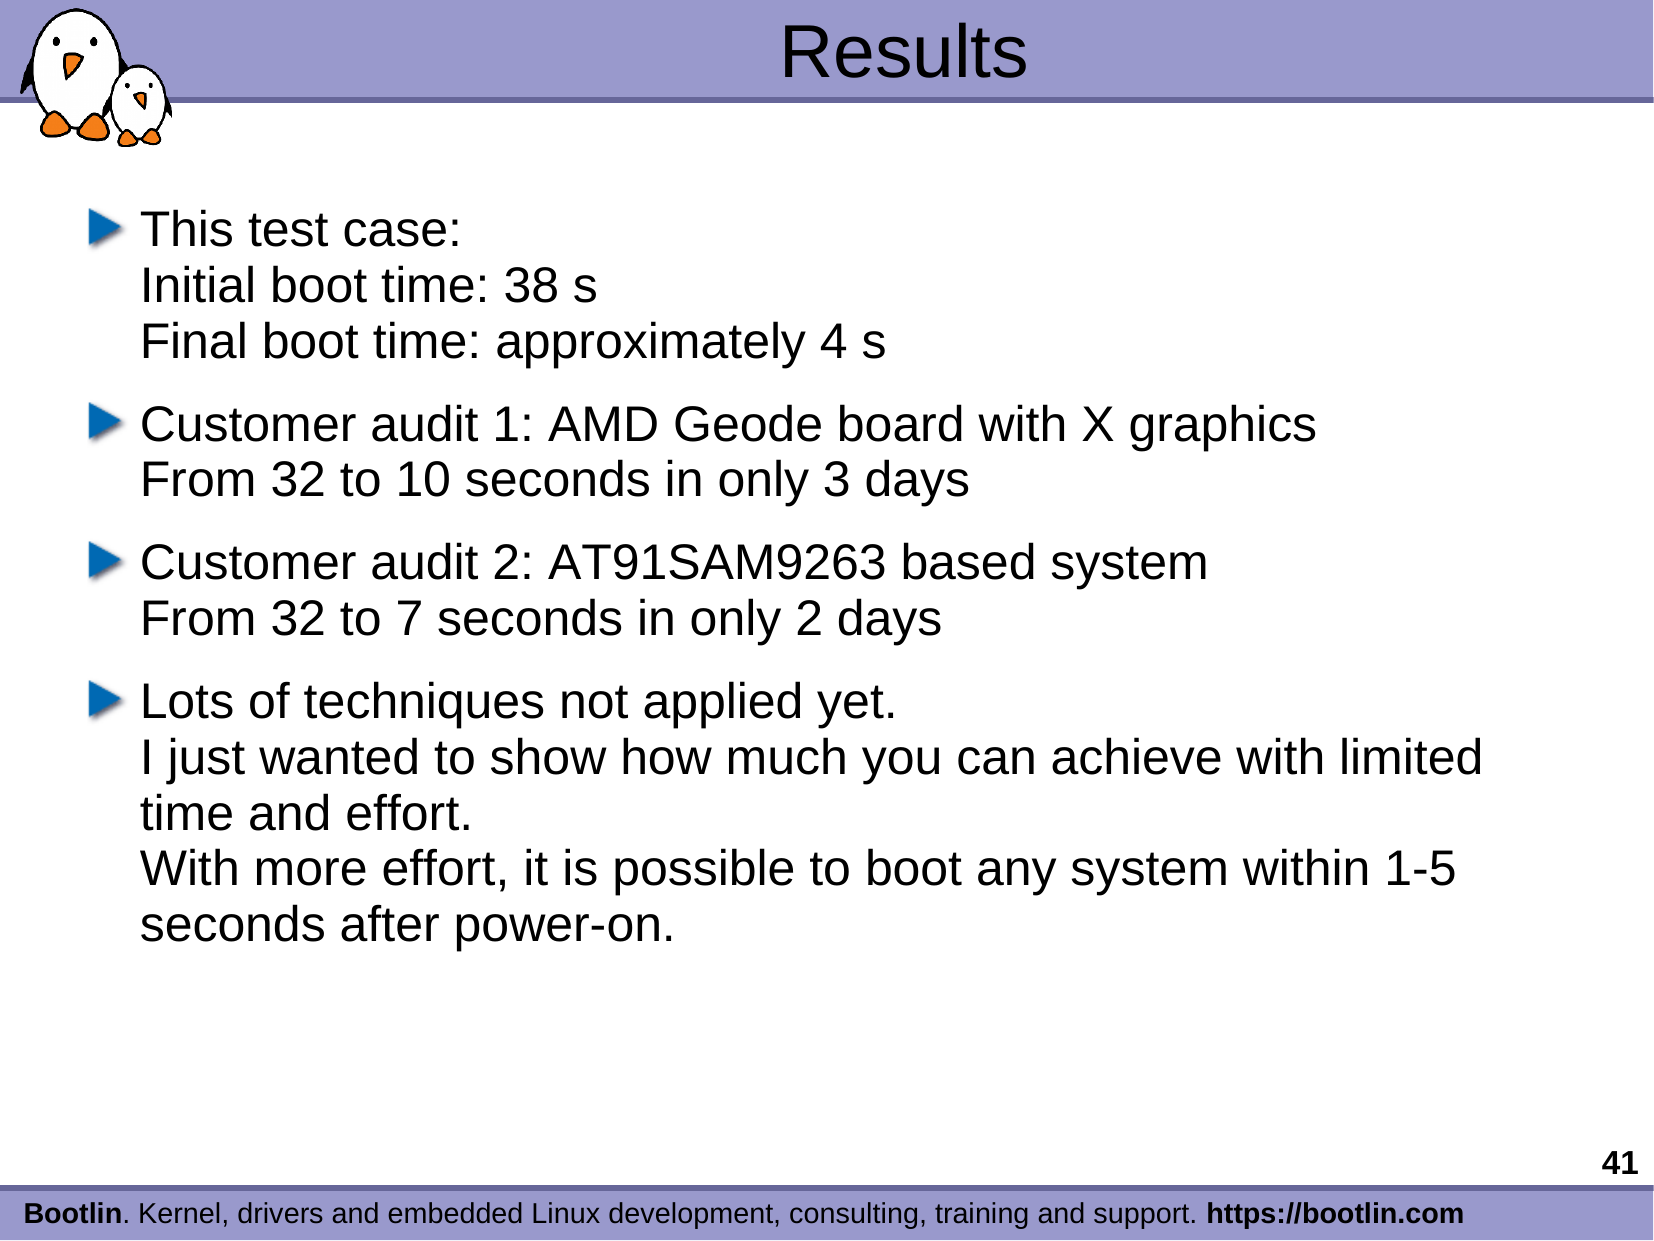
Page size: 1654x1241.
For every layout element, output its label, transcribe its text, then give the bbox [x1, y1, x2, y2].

list This test case: Initial boot time: 38 s Final boot time: approximately 4 s Customer audit 1: AMD Geode board with X graphics From 32 to 10 seconds in only 3 days Customer audit 2: AT91SAM9263 based system From 32 to 7 seconds in only 2 days Lots of techniques not applied yet. I just wanted to show how much you can achieve with limited time and effort. With more effort, it is possible to boot any system within 1-5 seconds after power-on. [68, 201, 1592, 1118]
picture [20, 8, 172, 147]
title Results [178, 5, 1631, 97]
